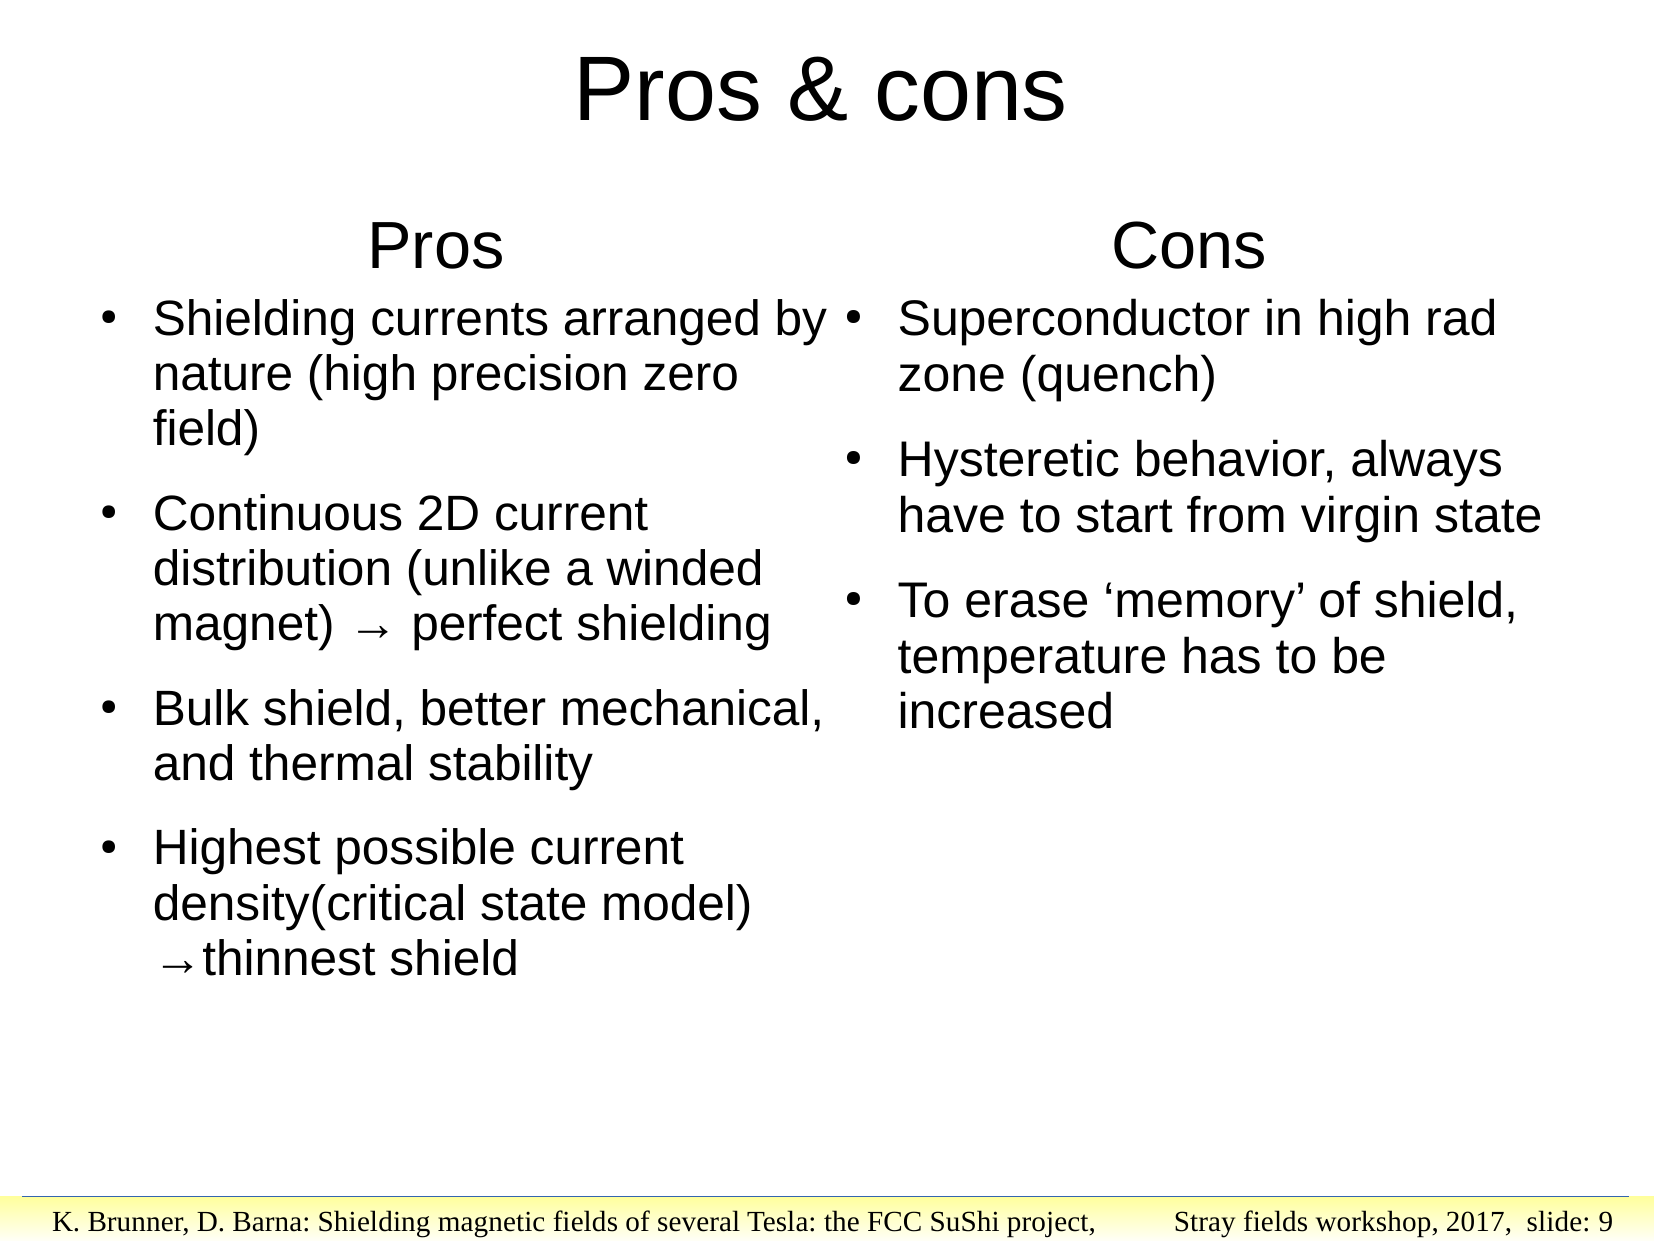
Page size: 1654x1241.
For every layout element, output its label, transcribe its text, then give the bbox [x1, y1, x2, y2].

list Shielding currents arranged by nature (high precision zero field) Continuous 2D current distribution (unlike a winded magnet) → perfect shielding Bulk shield, better mechanical, and thermal stability Highest possible current density(critical state model) →thinnest shield [82, 290, 826, 1010]
text_box Pros [352, 200, 520, 290]
title Pros & cons [77, 31, 1566, 148]
list Superconductor in high rad zone (quench) Hysteretic behavior, always have to start from virgin state To erase ‘memory’ of shield, temperature has to be increased [826, 290, 1571, 1010]
text_box Cons [1096, 200, 1283, 290]
